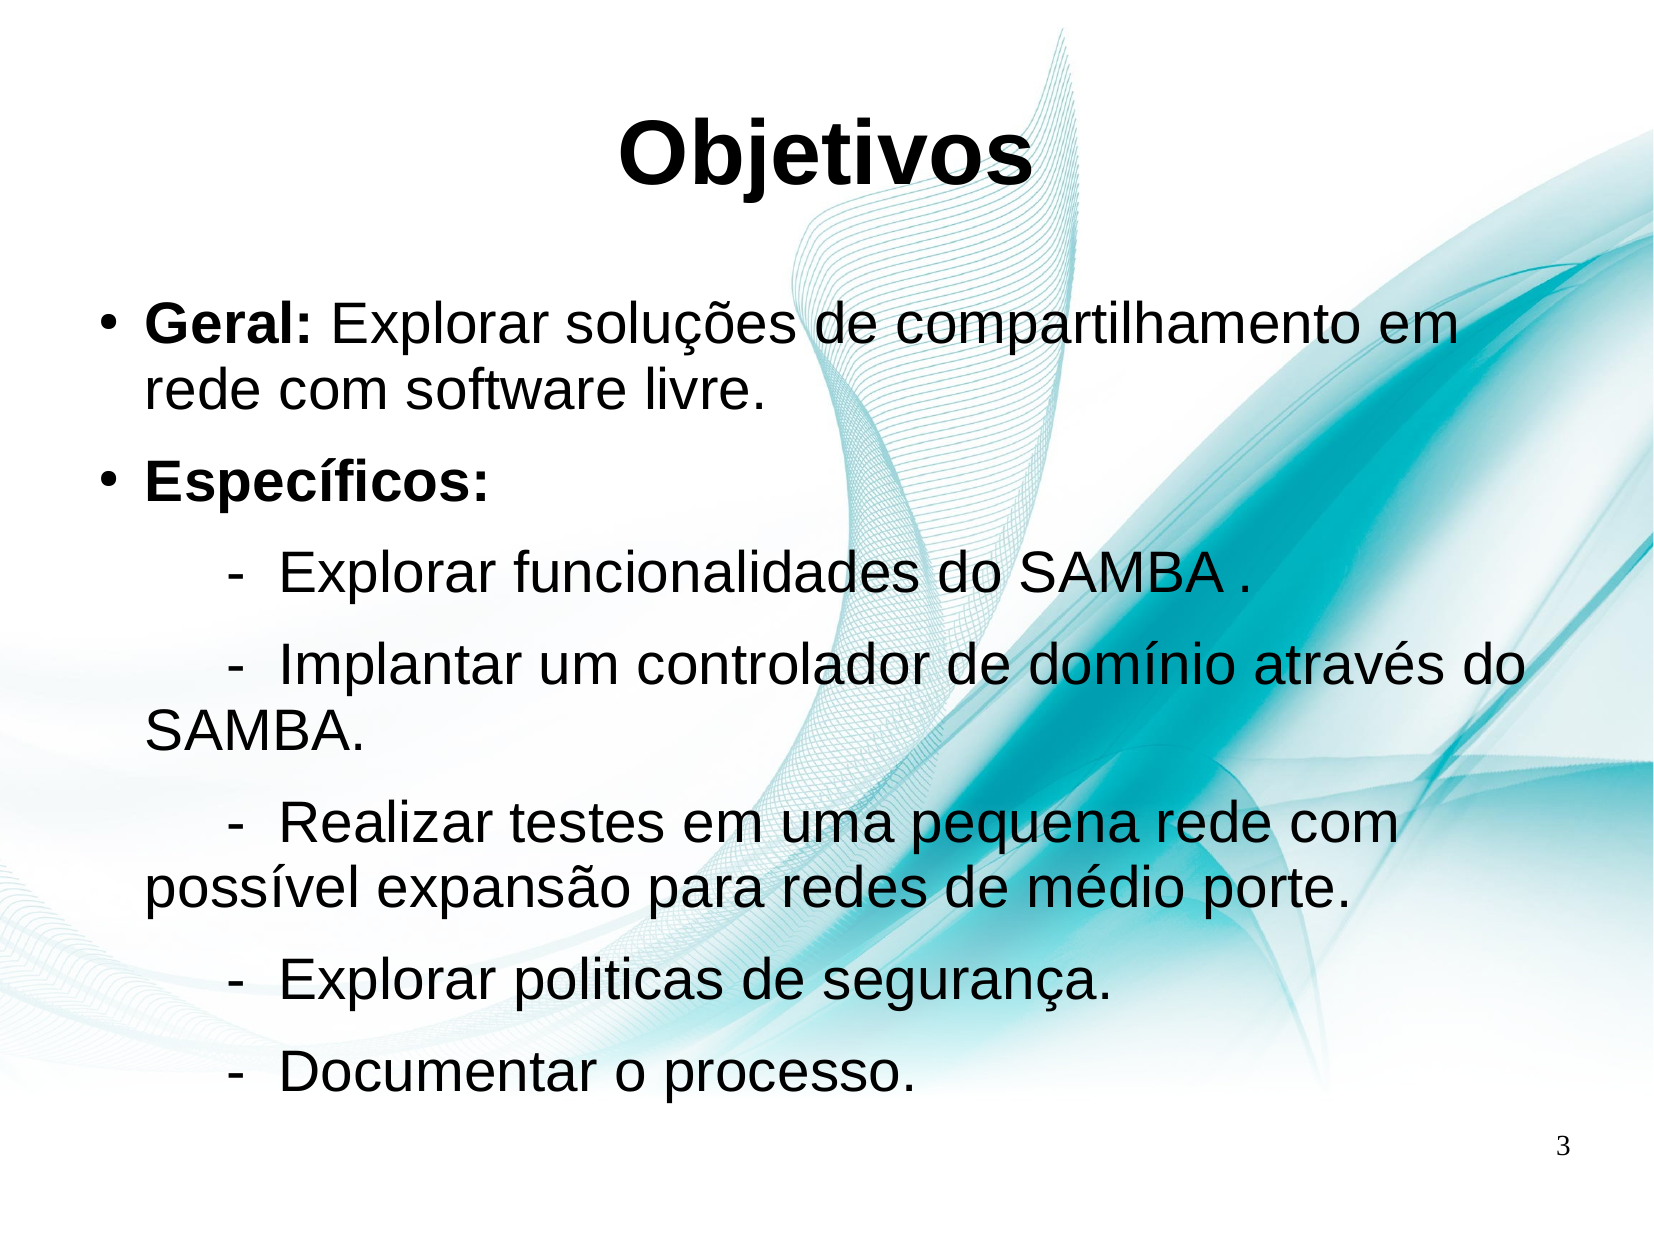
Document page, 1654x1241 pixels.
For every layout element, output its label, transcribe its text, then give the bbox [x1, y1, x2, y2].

title Objetivos [82, 56, 1571, 250]
list Geral: Explorar soluções de compartilhamento em rede com software livre. Específicos: - Explorar funcionalidades do SAMBA . - Implantar um controlador de domínio através do SAMBA. - Realizar testes em uma pequena rede com possível expansão para redes de médio porte. - Explorar politicas de segurança. - Documentar o processo. [82, 290, 1571, 1109]
picture [0, 27, 1654, 1123]
